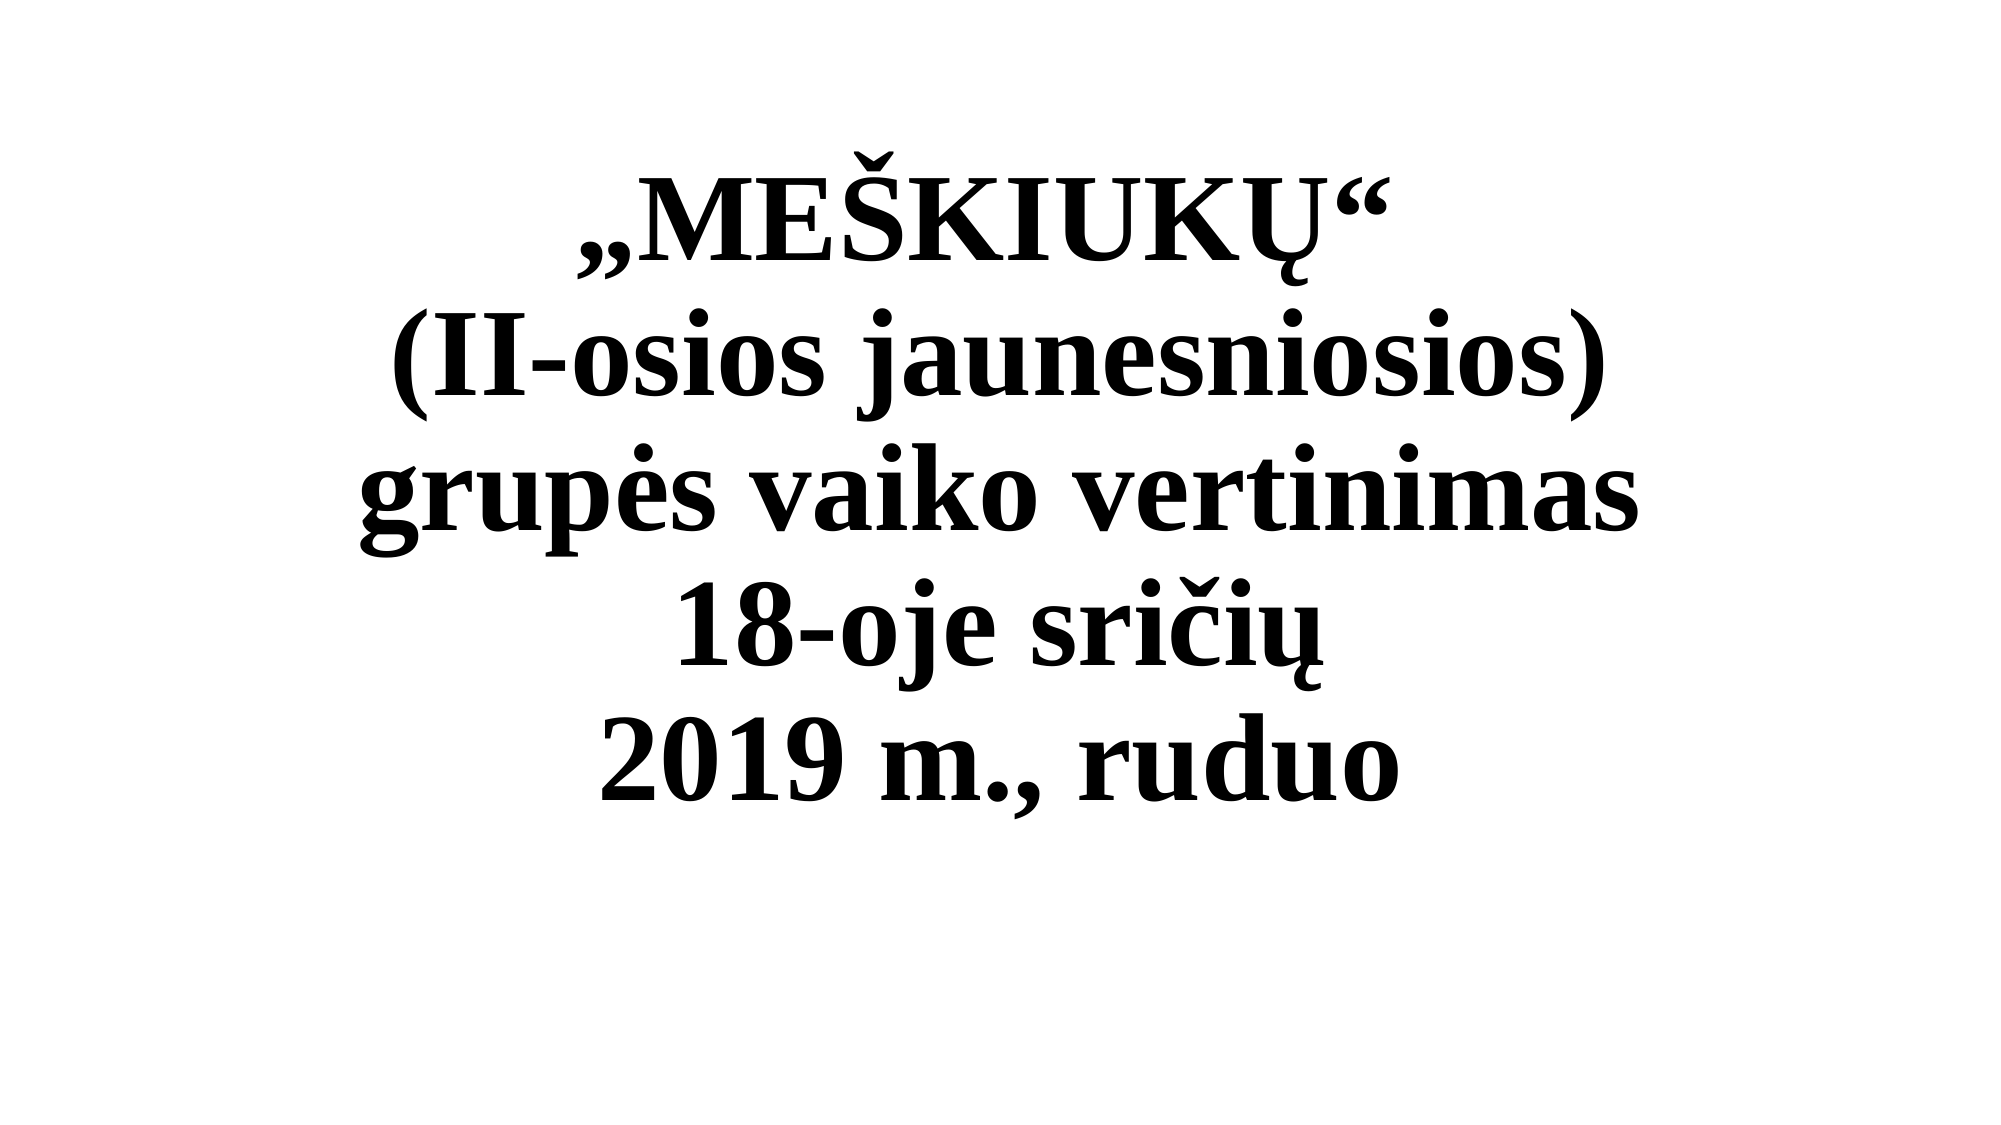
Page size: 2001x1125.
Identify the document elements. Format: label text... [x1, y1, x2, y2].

title „MEŠKIUKŲ“ (II-osios jaunesniosios) grupės vaiko vertinimas 18-oje sričių 2019 m., ruduo [249, 63, 1750, 835]
